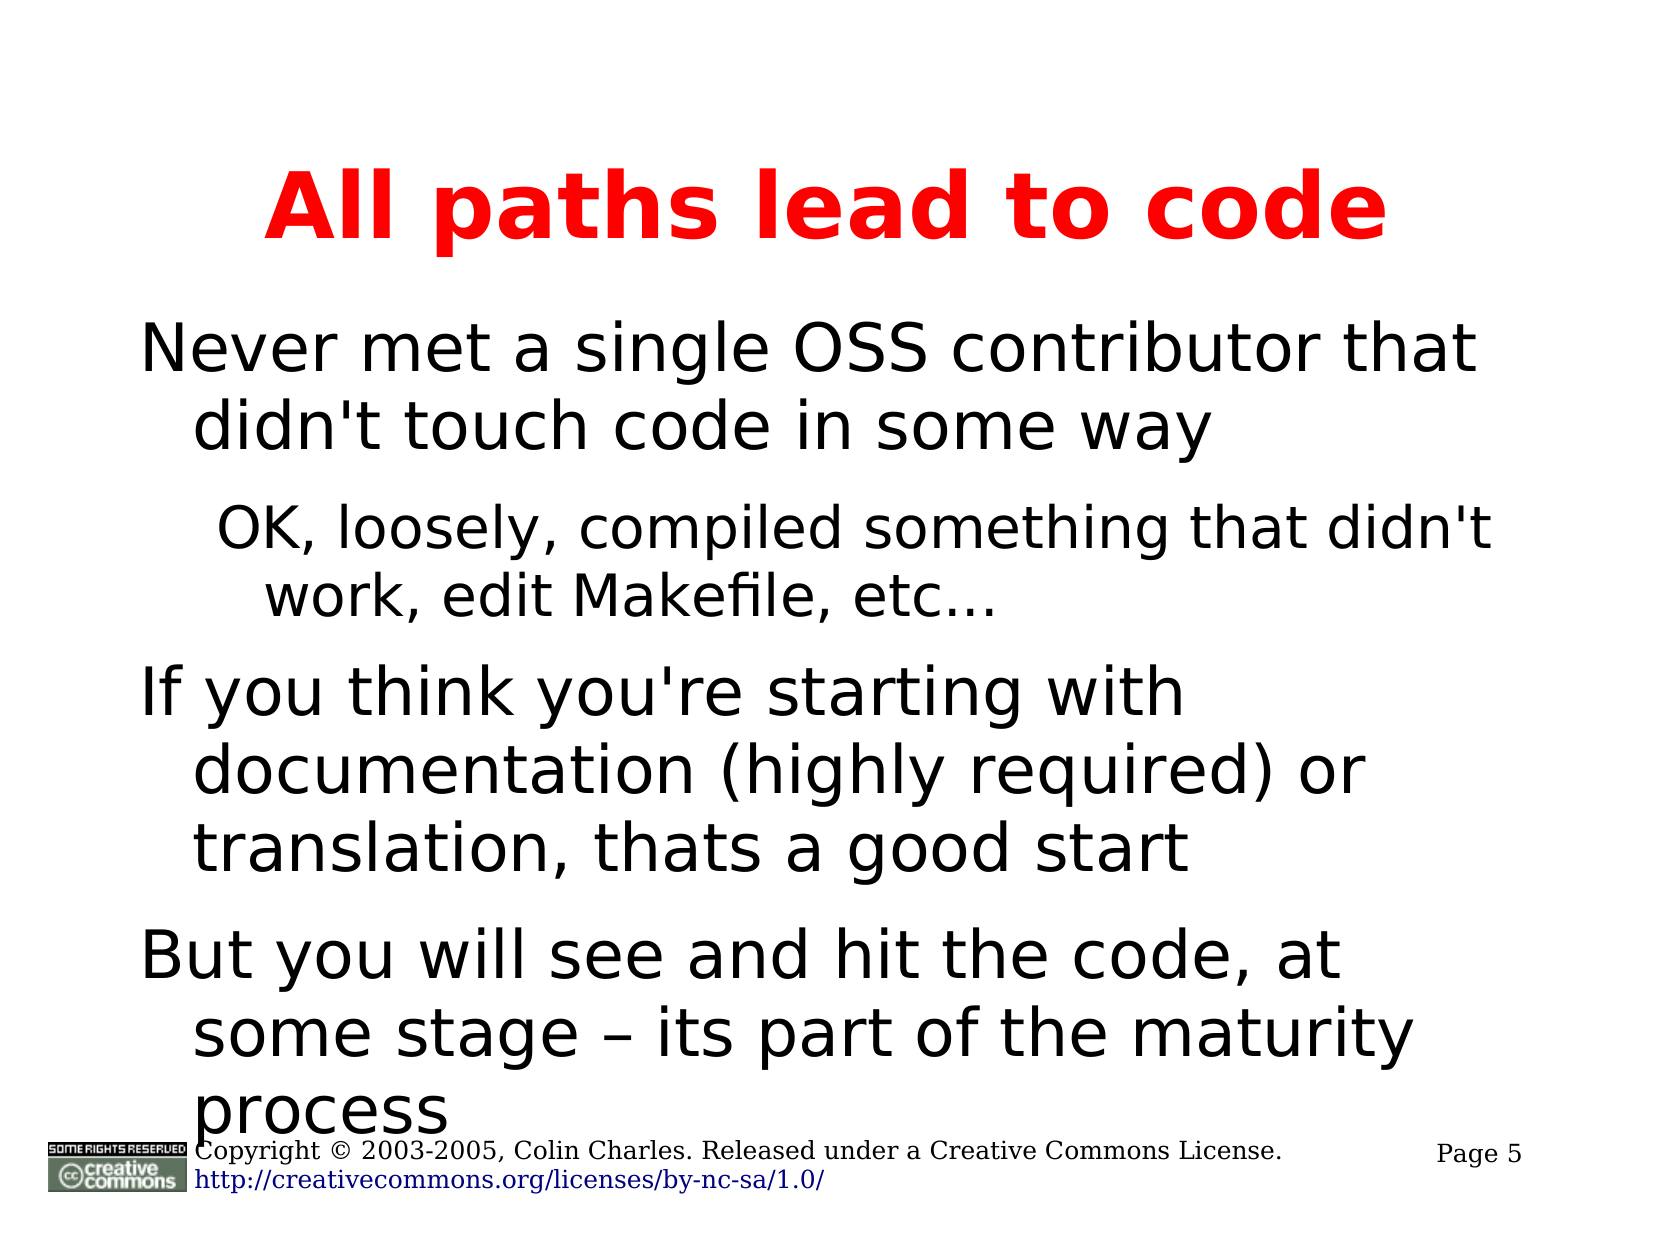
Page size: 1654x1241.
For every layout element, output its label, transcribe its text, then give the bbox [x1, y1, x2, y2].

title All paths lead to code [121, 102, 1534, 309]
list Never met a single OSS contributor that didn't touch code in some way OK, loosely, compiled something that didn't work, edit Makefile, etc... If you think you're starting with documentation (highly required) or translation, thats a good start But you will see and hit the code, at some stage – its part of the maturity process [121, 309, 1534, 1150]
picture [48, 1142, 187, 1192]
